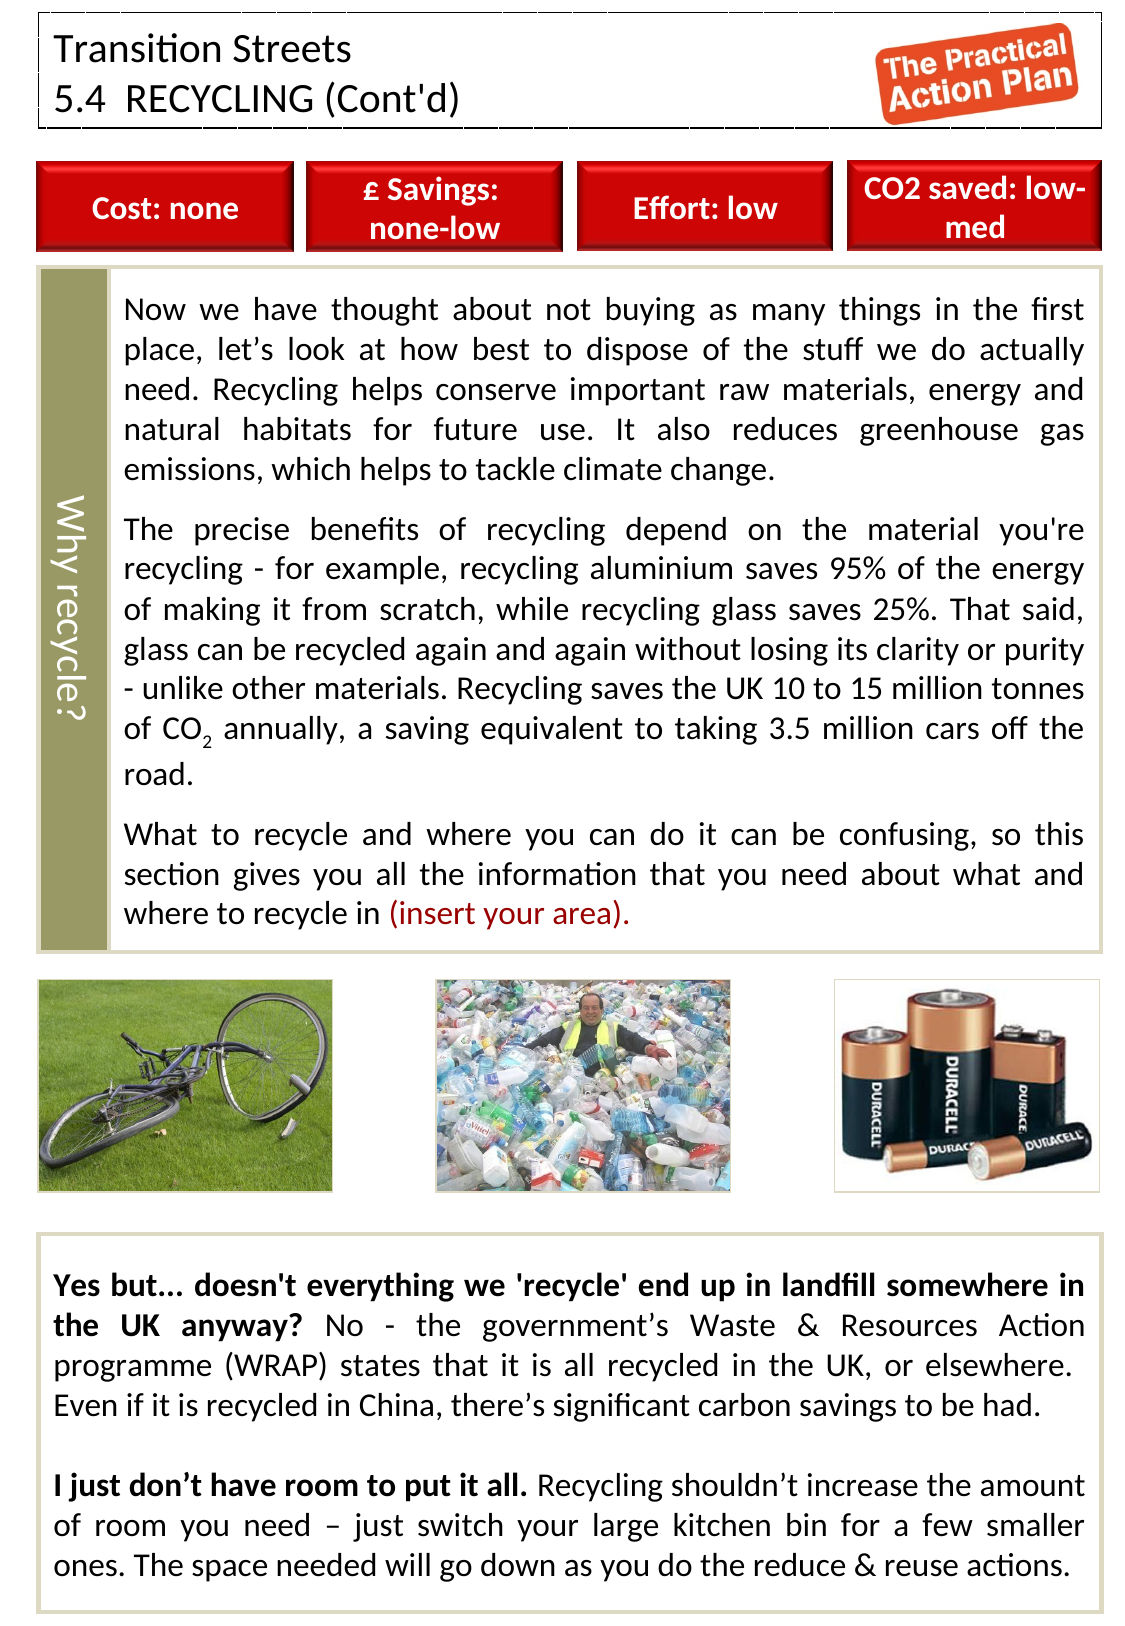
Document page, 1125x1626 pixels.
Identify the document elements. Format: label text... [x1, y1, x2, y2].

text_box Cost: none [38, 162, 294, 251]
text_box Transition Streets 5.4 RECYCLING (Cont'd) [38, 12, 1102, 129]
picture [34, 159, 296, 254]
text_box £ Savings: none-low [307, 162, 563, 251]
text_box CO2 saved: low-med [848, 161, 1103, 250]
picture [835, 980, 1099, 1192]
text_box Why recycle? [38, 266, 110, 953]
picture [437, 980, 730, 1192]
picture [575, 159, 835, 253]
text_box Effort: low [578, 161, 833, 251]
text_box Now we have thought about not buying as many things in the first place, let’s look at how best to dispose of the stuff we do actually need. Recycling helps conserve important raw materials, energy and natural habitats for future use. It also reduces greenhouse gas emissions, which helps to tackle climate change. The precise benefits of recycling depend on the material you're recycling - for example, recycling aluminium saves 95% of the energy of making it from scratch, while recycling glass saves 25%. That said, glass can be recycled again and again without losing its clarity or purity - unlike other materials. Recycling saves the UK 10 to 15 million tonnes of CO2 annually, a saving equivalent to taking 3.5 million cars off the road. What to recycle and where you can do it can be confusing, so this section gives you all the information that you need about what and where to recycle in (insert your area). [110, 266, 1101, 953]
picture [845, 158, 1104, 253]
picture [38, 980, 332, 1192]
text_box Yes but... doesn't everything we 'recycle' end up in landfill somewhere in the UK anyway? No - the government’s Waste & Resources Action programme (WRAP) states that it is all recycled in the UK, or elsewhere. Even if it is recycled in China, there’s significant carbon savings to be had. I just don’t have room to put it all. Recycling shouldn’t increase the amount of room you need – just switch your large kitchen bin for a few smaller ones. The space needed will go down as you do the reduce & reuse actions. [38, 1233, 1102, 1613]
picture [304, 159, 565, 254]
